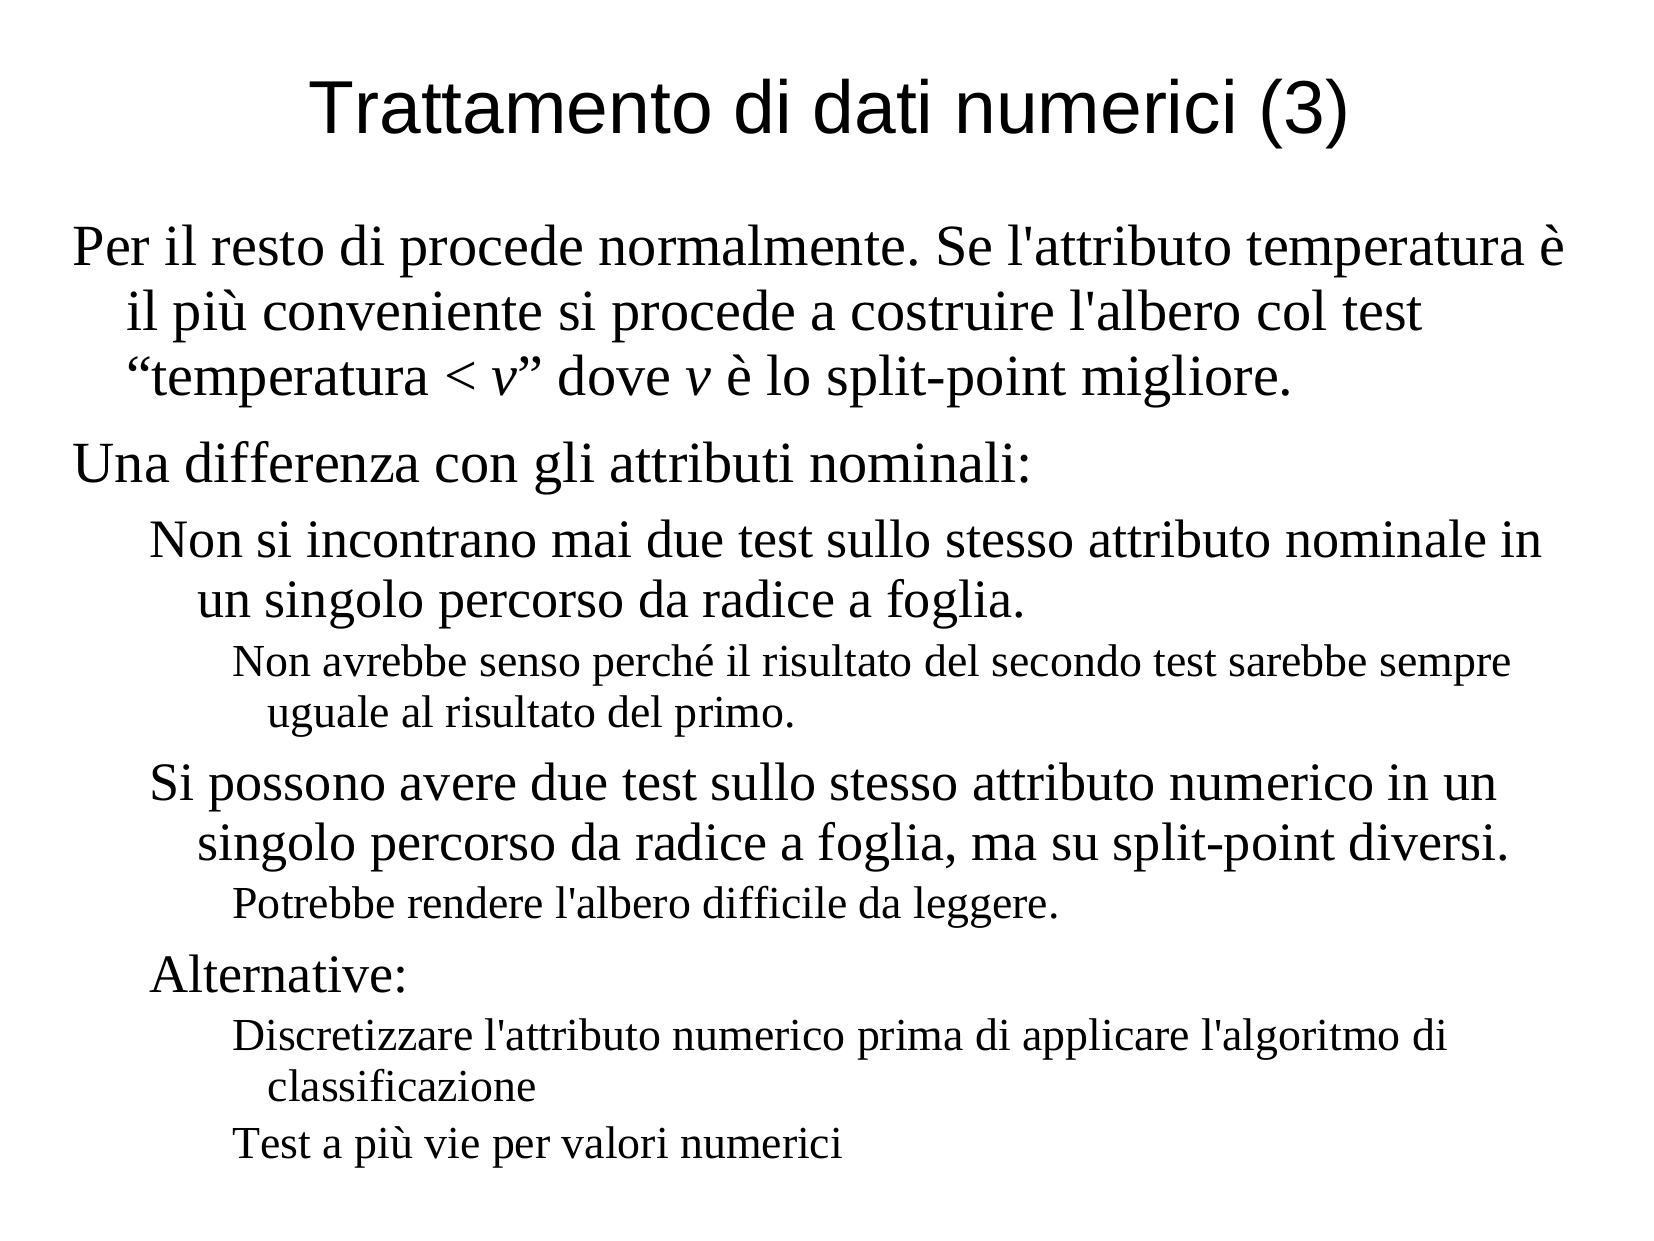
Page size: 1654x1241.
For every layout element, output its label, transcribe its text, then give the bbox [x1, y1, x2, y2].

list Per il resto di procede normalmente. Se l'attributo temperatura è il più conveniente si procede a costruire l'albero col test “temperatura < v” dove v è lo split-point migliore. Una differenza con gli attributi nominali: Non si incontrano mai due test sullo stesso attributo nominale in un singolo percorso da radice a foglia. Non avrebbe senso perché il risultato del secondo test sarebbe sempre uguale al risultato del primo. Si possono avere due test sullo stesso attributo numerico in un singolo percorso da radice a foglia, ma su split-point diversi. Potrebbe rendere l'albero difficile da leggere. Alternative: Discretizzare l'attributo numerico prima di applicare l'algoritmo di classificazione Test a più vie per valori numerici [55, 213, 1605, 1173]
title Trattamento di dati numerici (3) [52, 42, 1608, 173]
